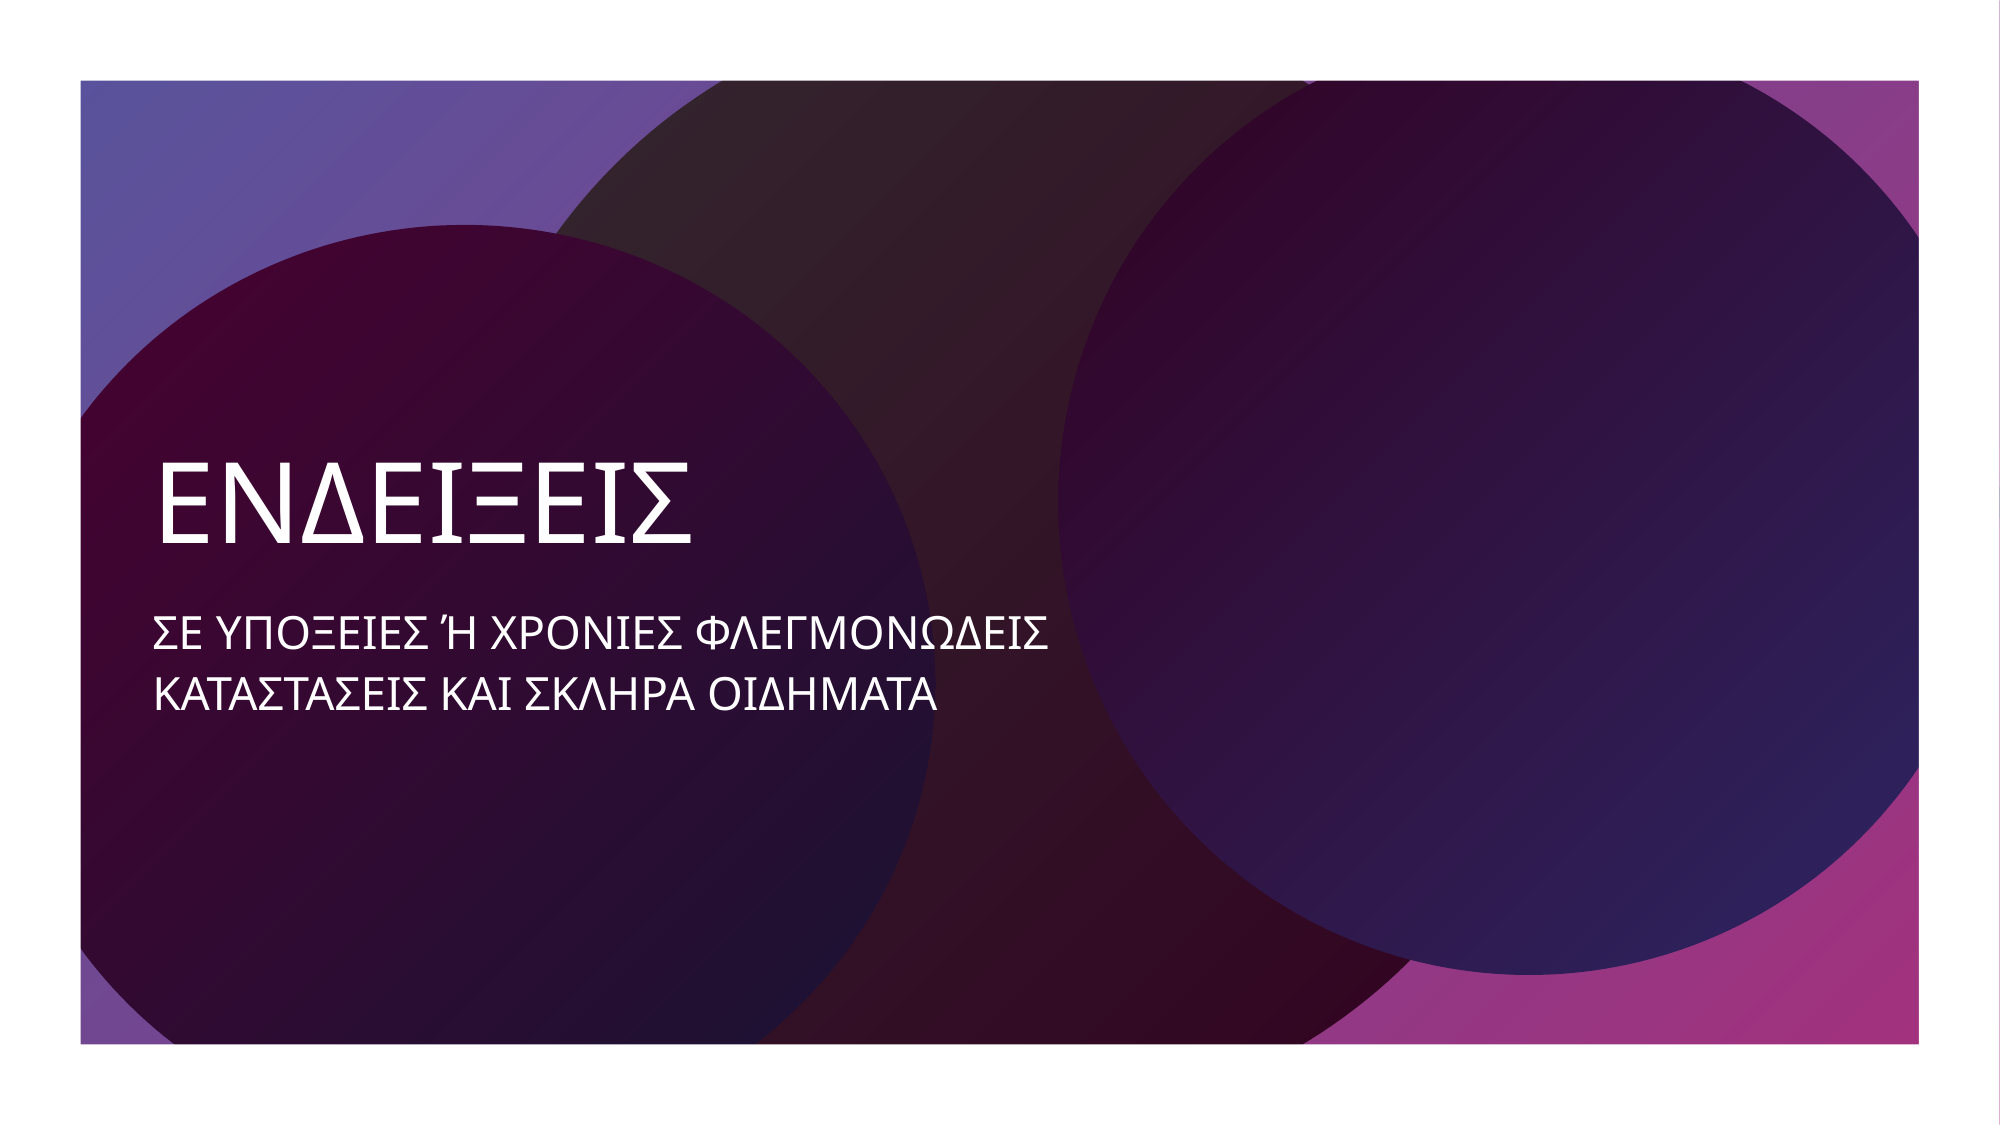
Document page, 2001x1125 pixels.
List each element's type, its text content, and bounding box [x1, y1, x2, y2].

text_box [0, 0, 2000, 1125]
title ΕΝΔΕΙΞΕΙΣ [137, 184, 1263, 576]
list ΣΕ ΥΠΟΞΕΙΕΣ Ή ΧΡΟΝΙΕΣ ΦΛΕΓΜΟΝΩΔΕΙΣ ΚΑΤΑΣΤΑΣΕΙΣ ΚΑΙ ΣΚΛΗΡΑ ΟΙΔΗΜΑΤΑ [137, 590, 1263, 863]
